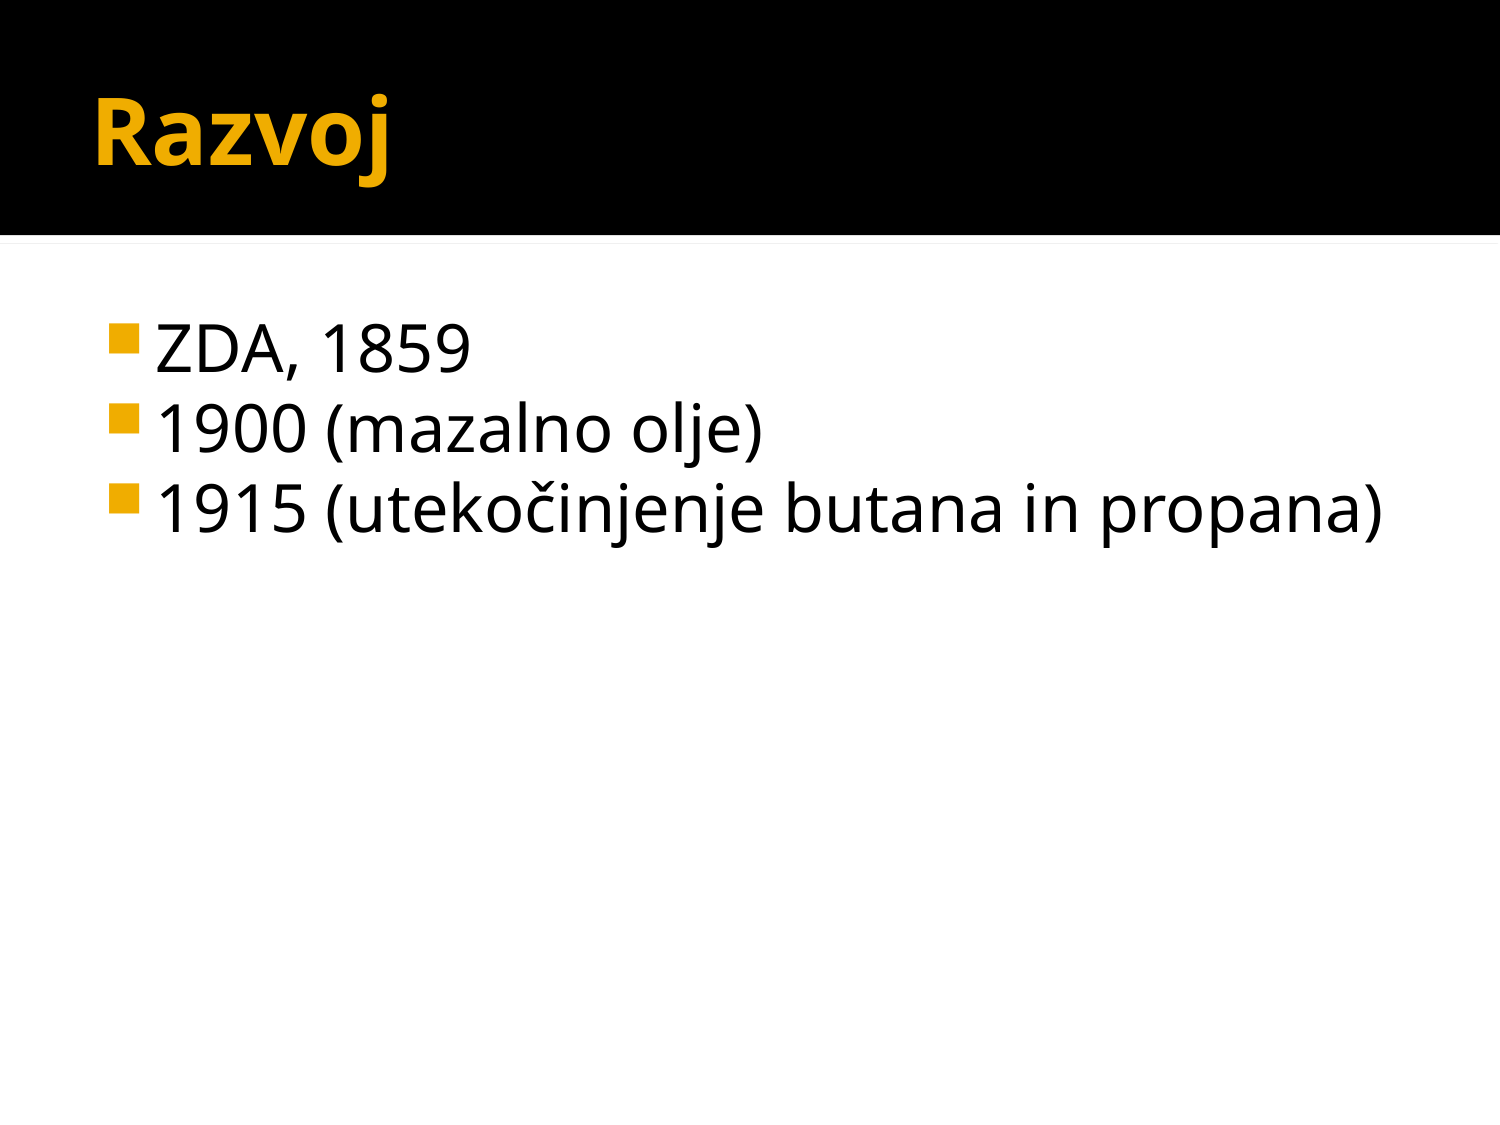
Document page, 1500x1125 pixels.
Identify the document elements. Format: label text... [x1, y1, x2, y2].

title Razvoj [75, 25, 1425, 231]
list ZDA, 1859 1900 (mazalno olje) 1915 (utekočinjenje butana in propana) [75, 291, 1425, 1050]
